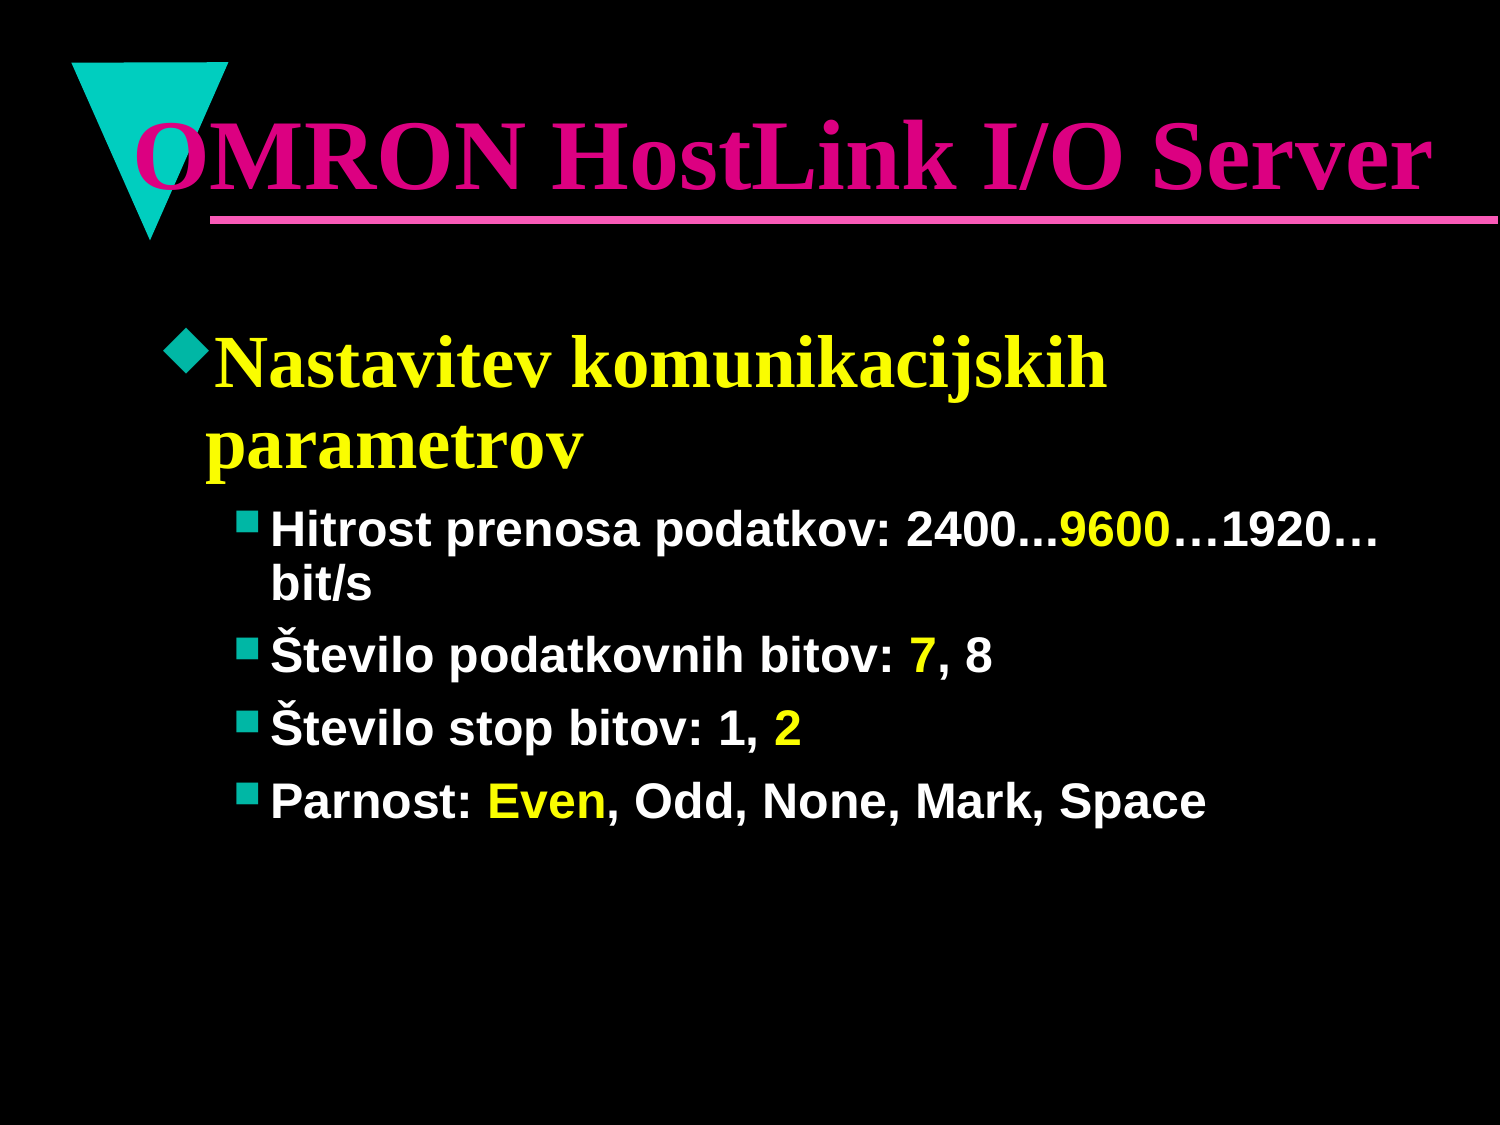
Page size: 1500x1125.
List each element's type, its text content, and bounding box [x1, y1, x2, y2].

list Nastavitev komunikacijskih parametrov Hitrost prenosa podatkov: 2400...9600…1920… bit/s Število podatkovnih bitov: 7, 8 Število stop bitov: 1, 2 Parnost: Even, Odd, None, Mark, Space [143, 314, 1476, 990]
title OMRON HostLink I/O Server [117, 63, 1500, 251]
